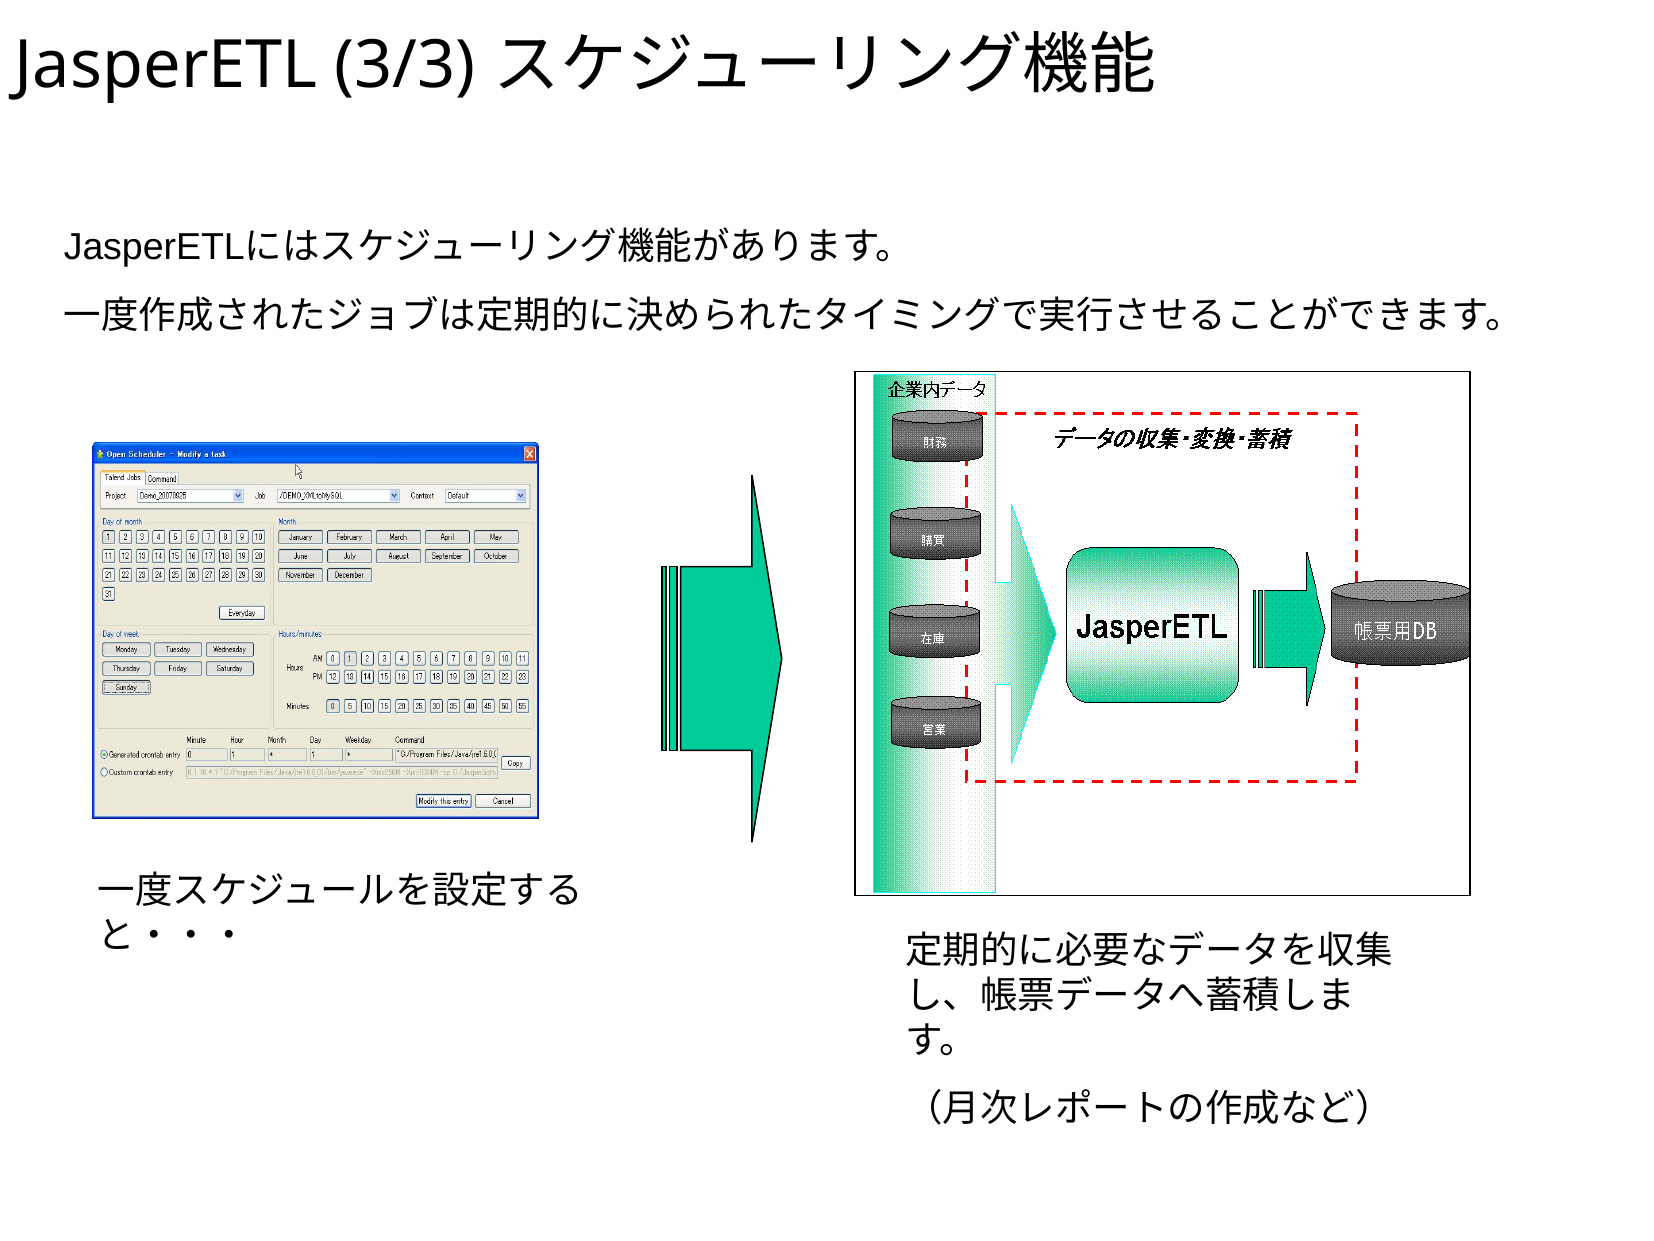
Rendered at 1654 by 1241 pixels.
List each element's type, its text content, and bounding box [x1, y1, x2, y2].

text_box JasperETL (3/3) スケジューリング機能 [0, 0, 1406, 122]
text_box 定期的に必要なデータを収集し、帳票データへ蓄積します。 （月次レポートの作成など） [890, 918, 1437, 1138]
text_box JasperETLにはスケジューリング機能があります。 一度作成されたジョブは定期的に決められたタイミングで実行させることができます。 [48, 214, 1602, 344]
picture [855, 372, 1470, 895]
text_box 一度スケジュールを設定すると・・・ [83, 858, 724, 964]
picture [92, 442, 539, 819]
